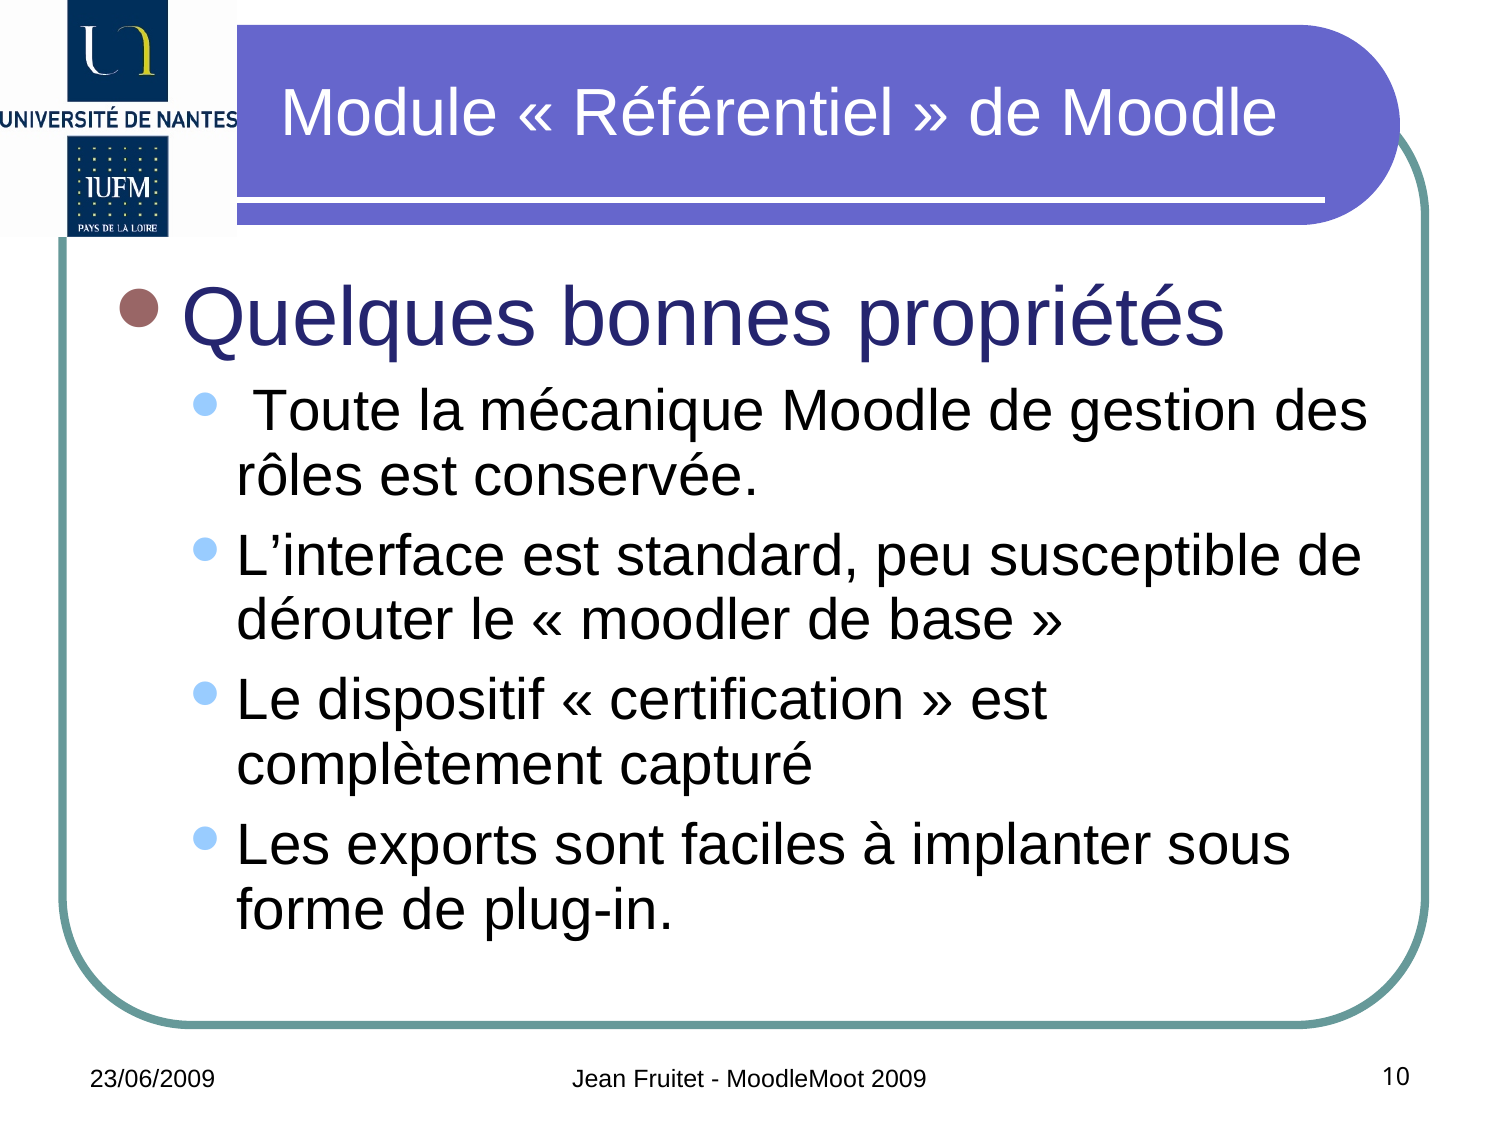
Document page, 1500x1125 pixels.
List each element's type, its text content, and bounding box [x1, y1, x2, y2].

title Module « Référentiel » de Moodle [265, 37, 1388, 188]
picture [0, 0, 237, 237]
list Quelques bonnes propriétés Toute la mécanique Moodle de gestion des rôles est conservée. L’interface est standard, peu susceptible de dérouter le « moodler de base » Le dispositif « certification » est complètement capturé Les exports sont faciles à implanter sous forme de plug-in. [99, 262, 1412, 1024]
